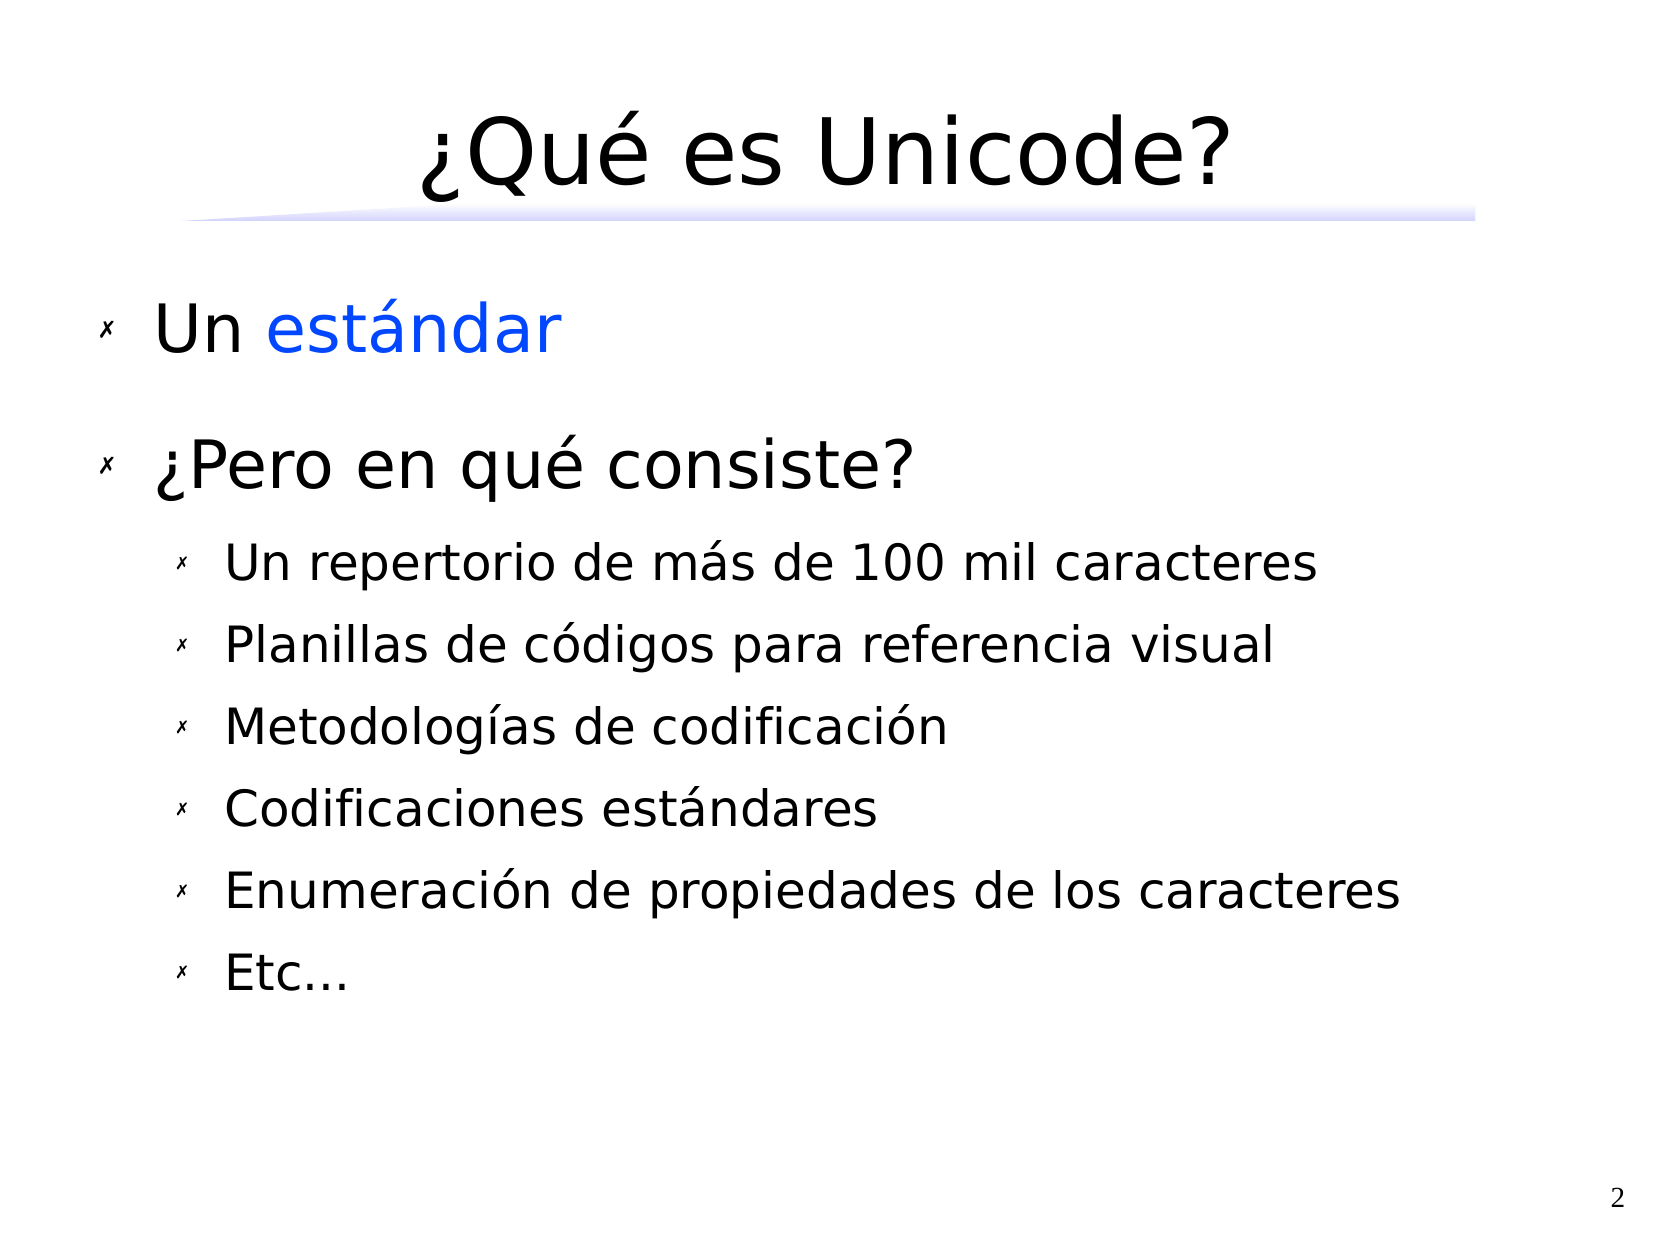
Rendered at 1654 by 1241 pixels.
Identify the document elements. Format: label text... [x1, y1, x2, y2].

title ¿Qué es Unicode? [82, 49, 1571, 257]
list Un estándar ¿Pero en qué consiste? Un repertorio de más de 100 mil caracteres Planillas de códigos para referencia visual Metodologías de codificación Codificaciones estándares Enumeración de propiedades de los caracteres Etc... [82, 290, 1571, 1109]
